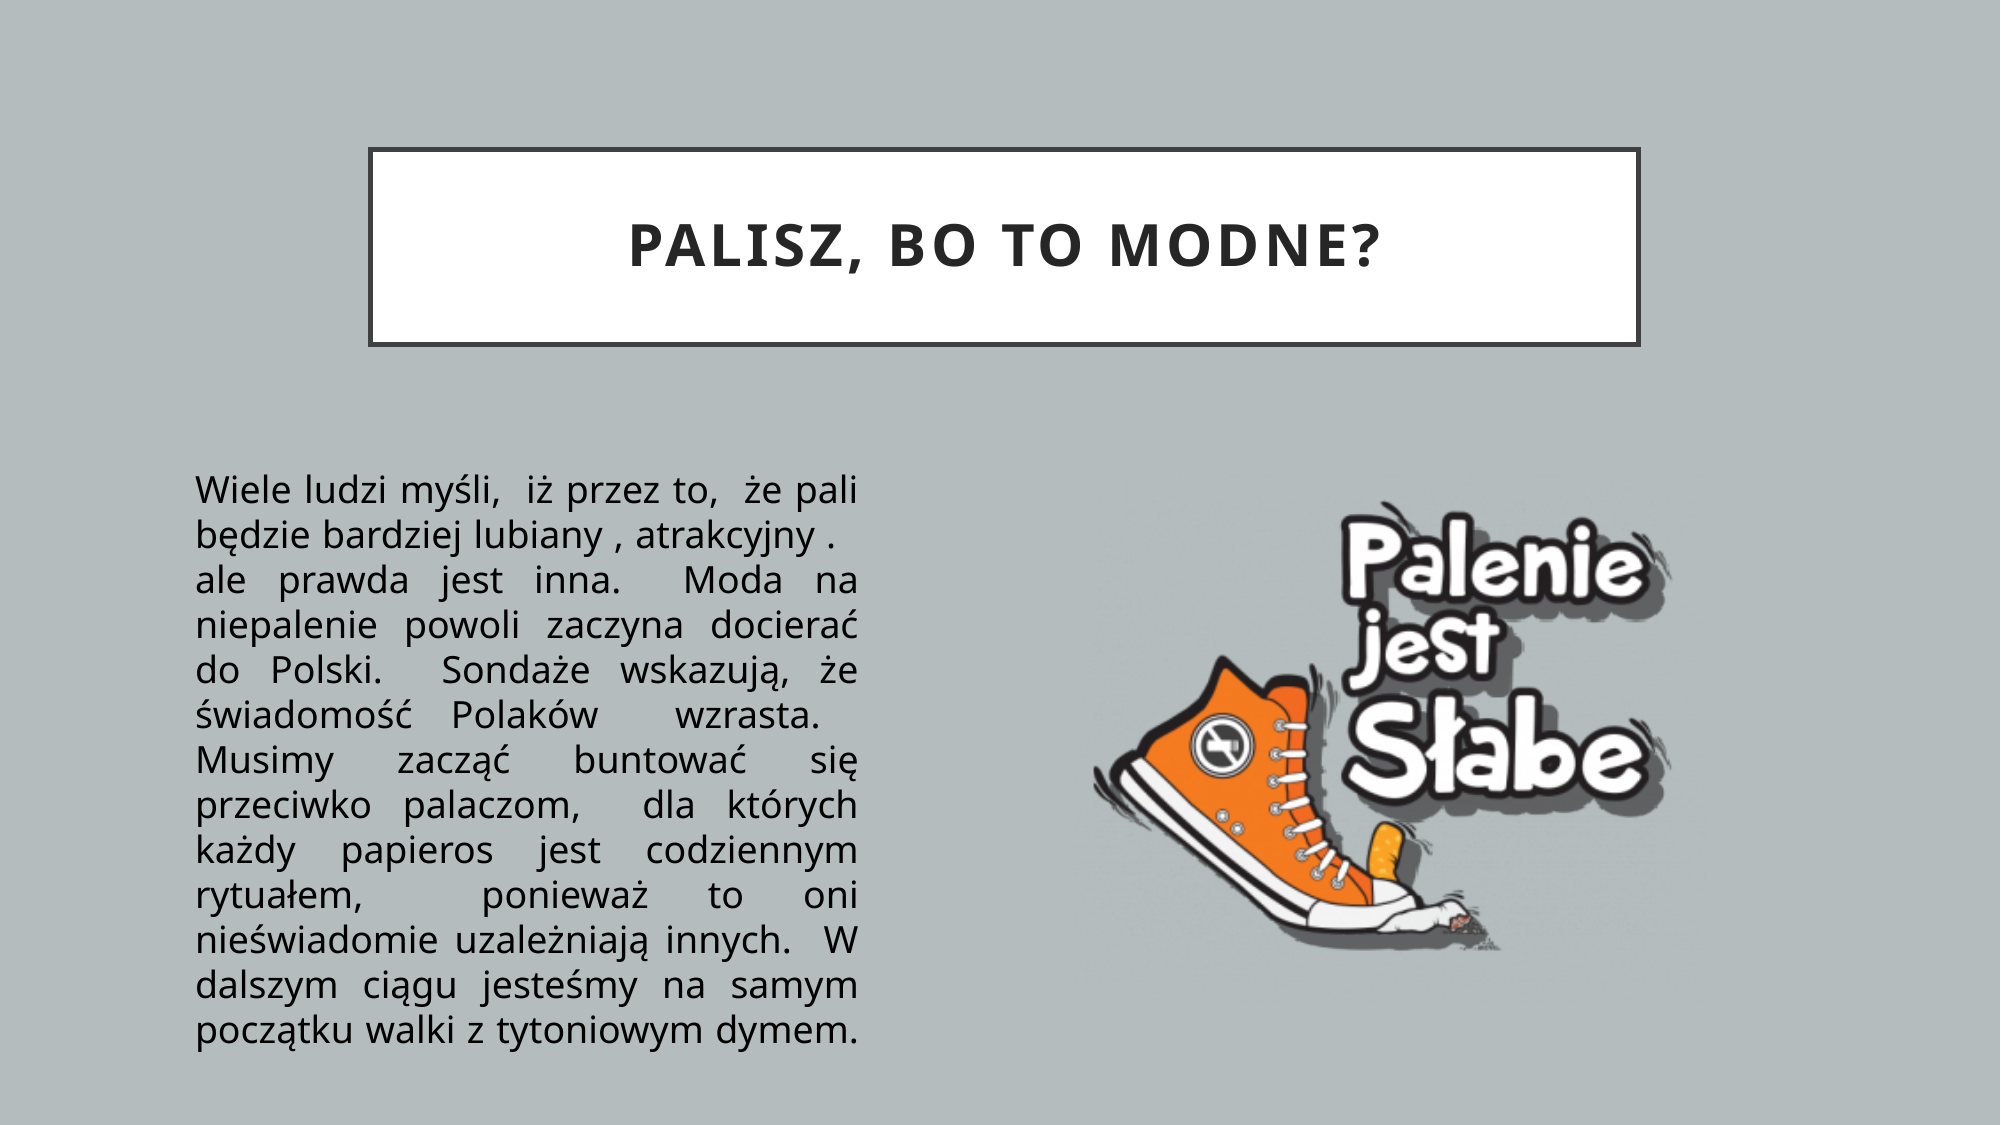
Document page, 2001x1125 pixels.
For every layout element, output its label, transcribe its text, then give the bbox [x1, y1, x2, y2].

picture [1058, 458, 1693, 991]
text_box Wiele ludzi myśli, iż przez to, że pali będzie bardziej lubiany , atrakcyjny . ale prawda jest inna. Moda na niepalenie powoli zaczyna docierać do Polski. Sondaże wskazują, że świadomość Polaków wzrasta. Musimy zacząć buntować się przeciwko palaczom, dla których każdy papieros jest codziennym rytuałem, ponieważ to oni nieświadomie uzależniają innych. W dalszym ciągu jesteśmy na samym początku walki z tytoniowym dymem. [180, 458, 875, 1019]
title Palisz, bo to modne? [370, 149, 1639, 345]
